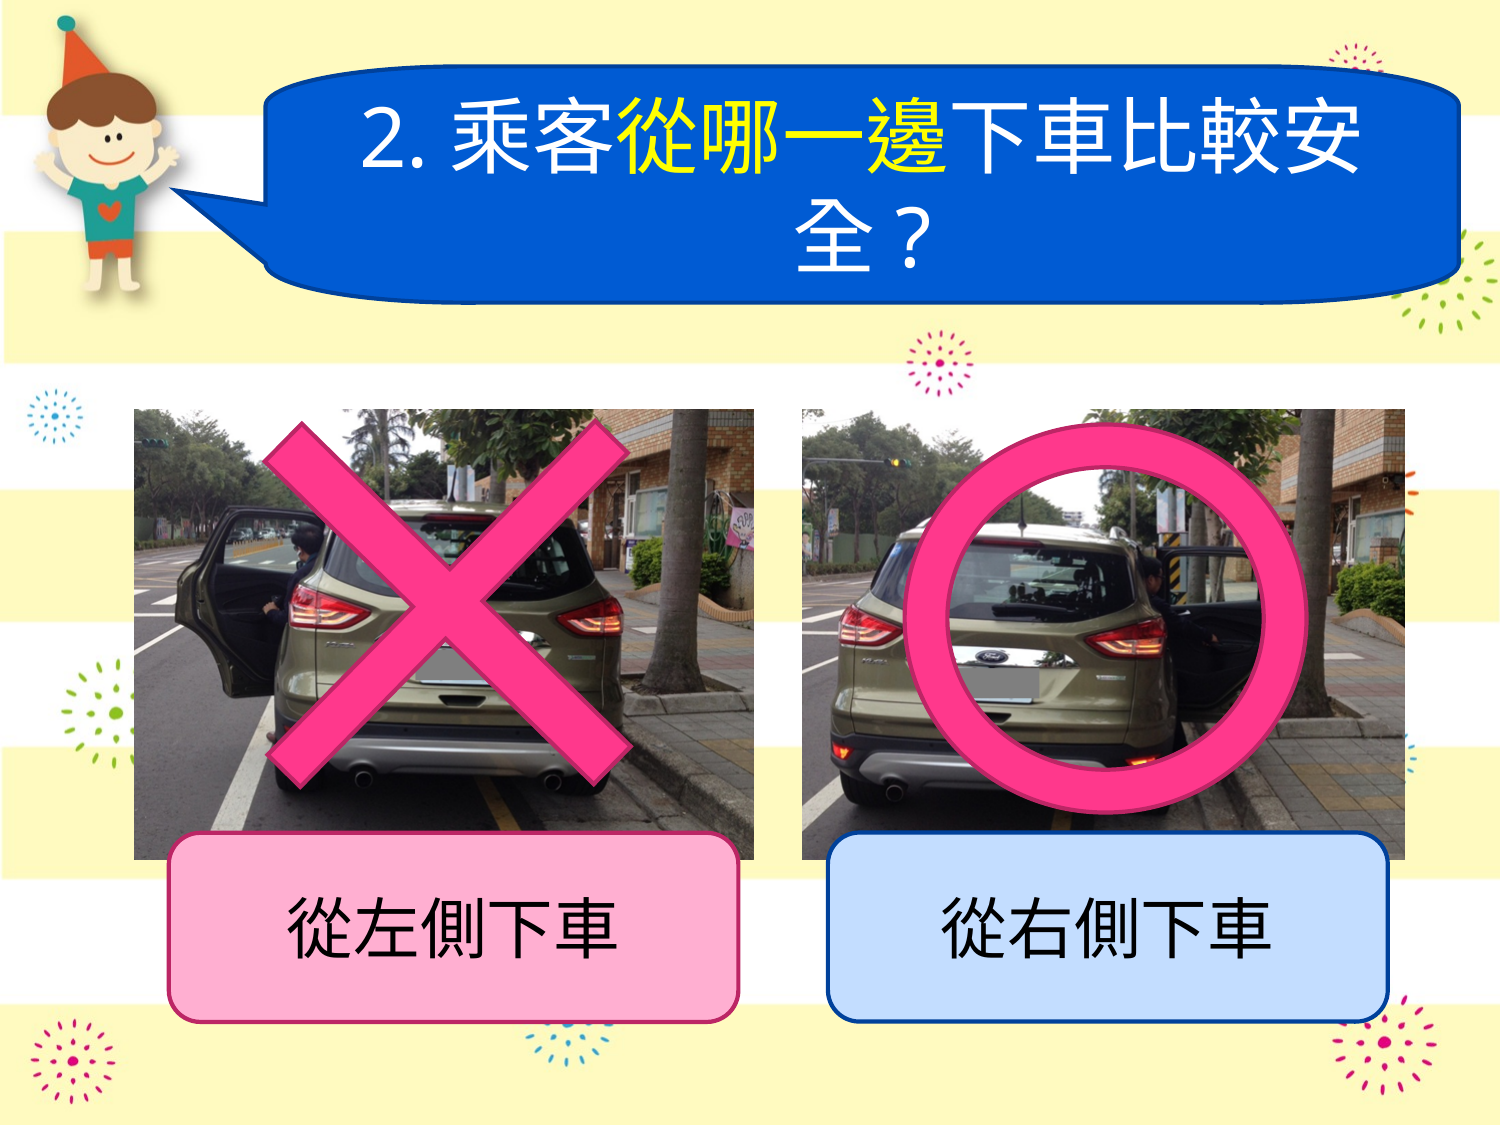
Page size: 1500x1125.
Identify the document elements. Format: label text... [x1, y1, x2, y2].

text_box [264, 420, 631, 787]
picture [0, 0, 1500, 1125]
text_box 從右側下車 [827, 832, 1388, 1022]
text_box 從左側下車 [168, 832, 739, 1022]
text_box [904, 424, 1307, 813]
text_box 2.乘客從哪一邊下車比較安全? [176, 66, 1459, 303]
